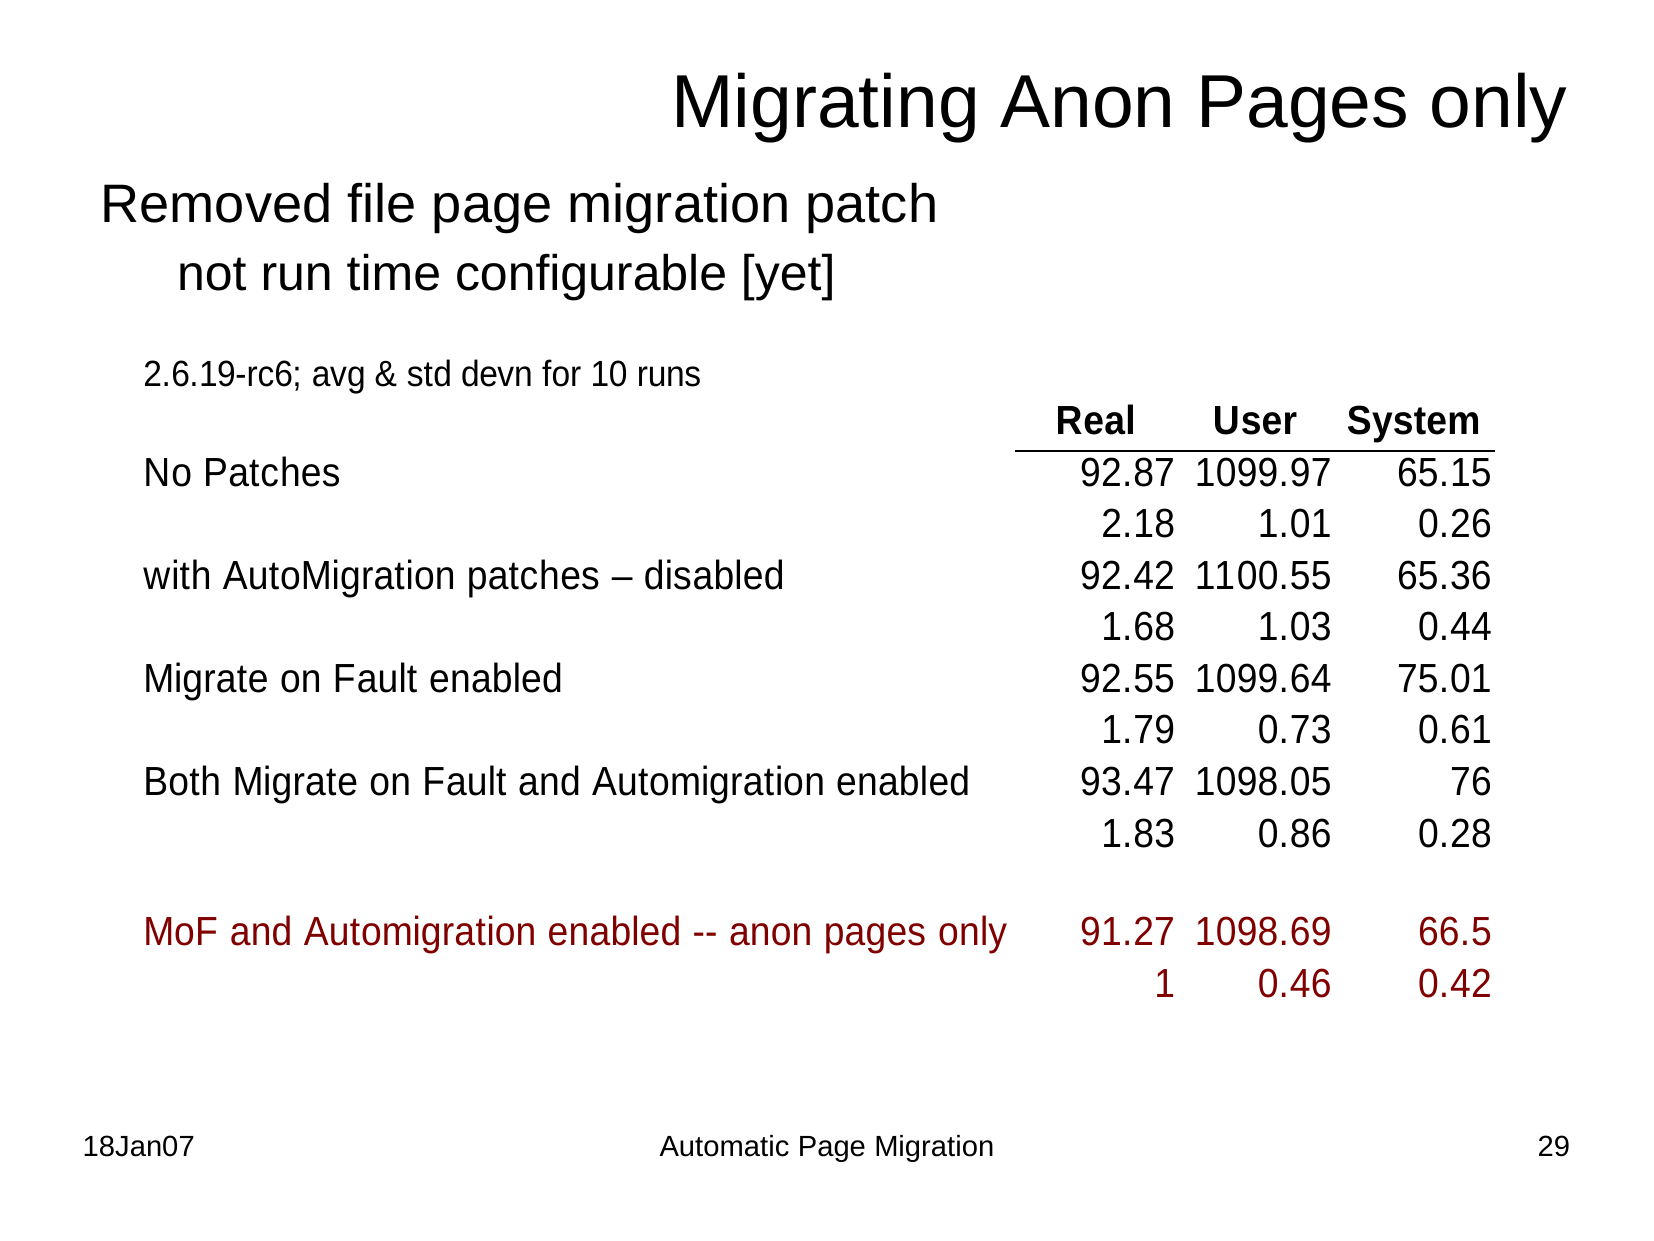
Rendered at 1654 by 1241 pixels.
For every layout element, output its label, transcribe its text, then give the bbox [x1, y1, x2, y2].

title Migrating Anon Pages only [80, 45, 1569, 159]
list Removed file page migration patch not run time configurable [yet] [82, 173, 1571, 1109]
chart [141, 345, 1615, 1014]
